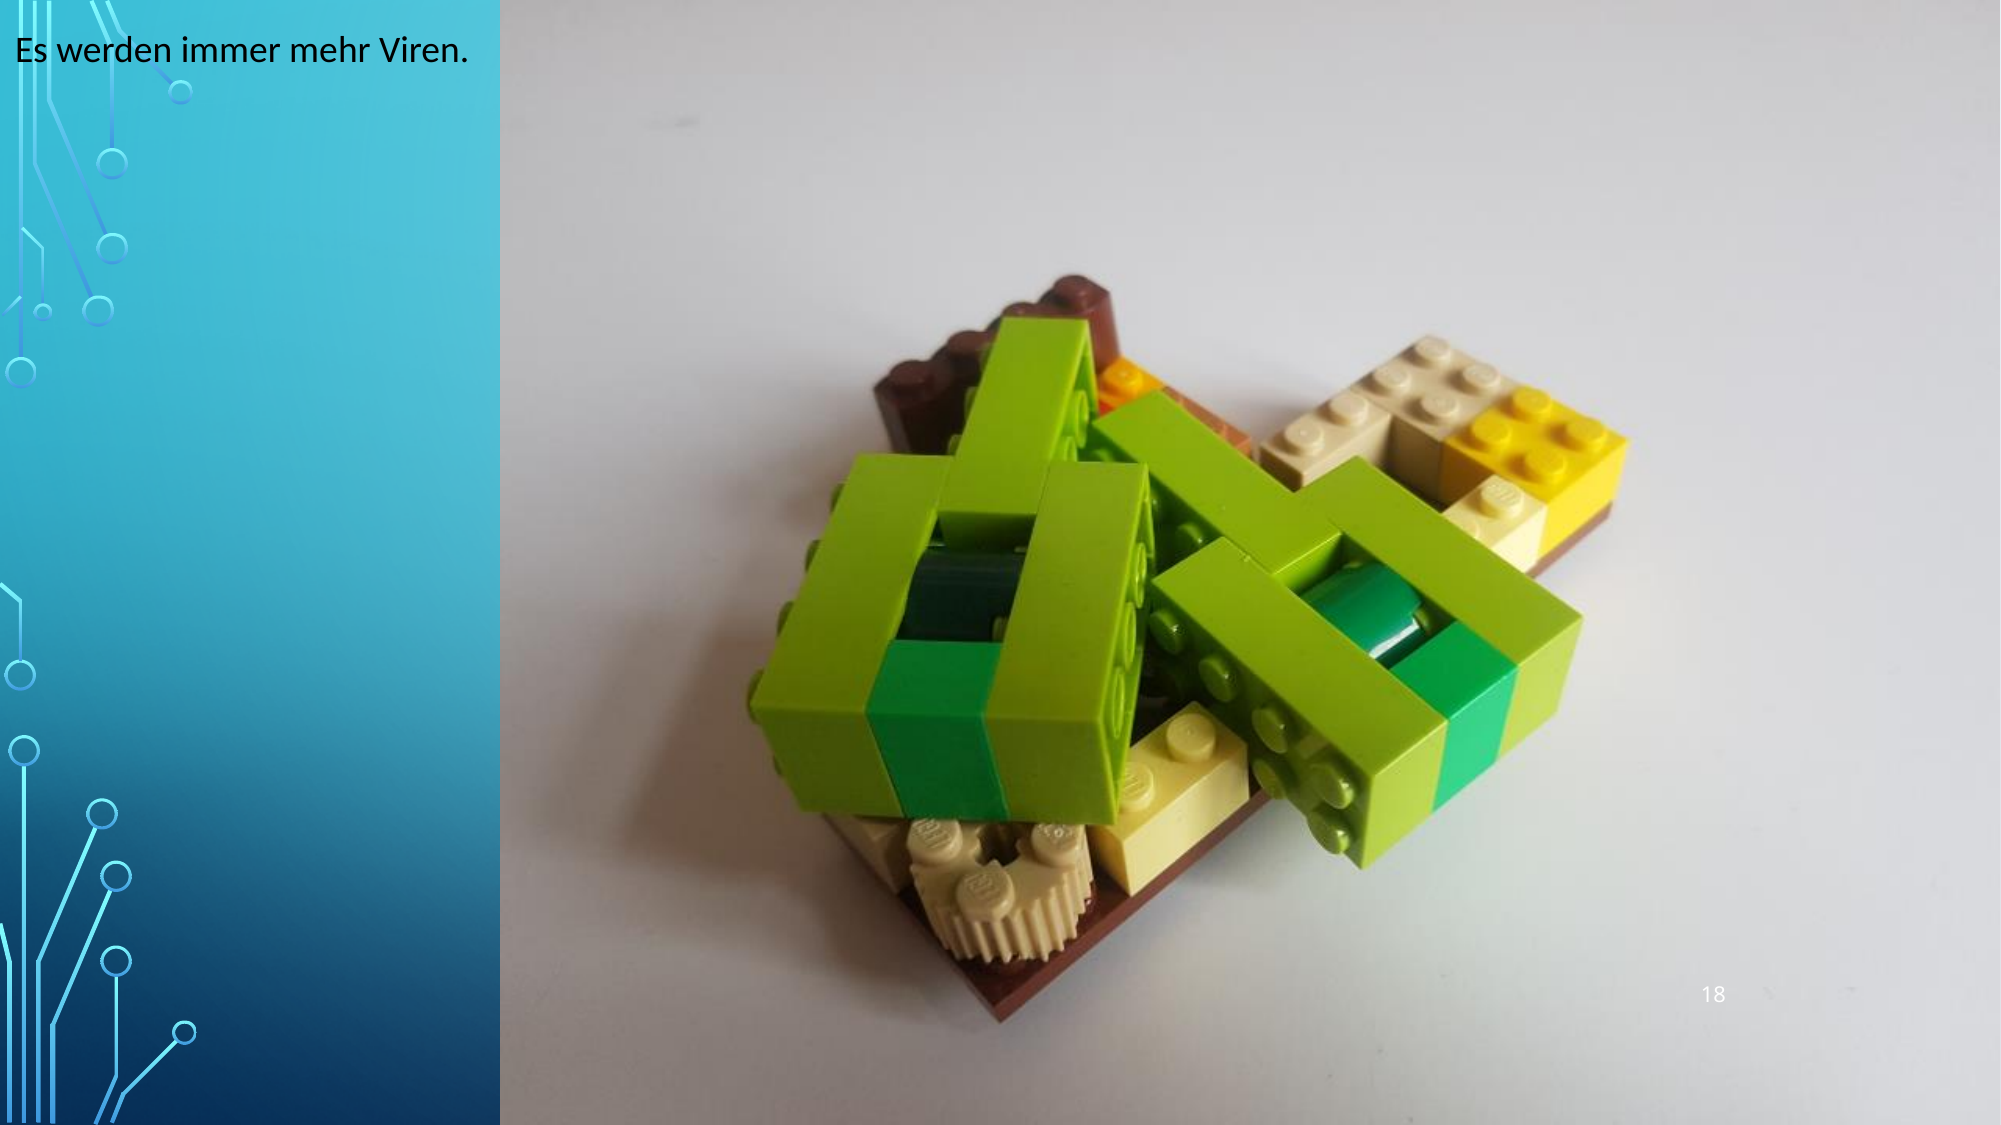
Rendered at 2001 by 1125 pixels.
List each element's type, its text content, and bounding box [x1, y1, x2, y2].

text_box [1685, 965, 1813, 1025]
picture [500, 0, 2000, 1125]
text_box Es werden immer mehr Viren. [0, 17, 489, 78]
